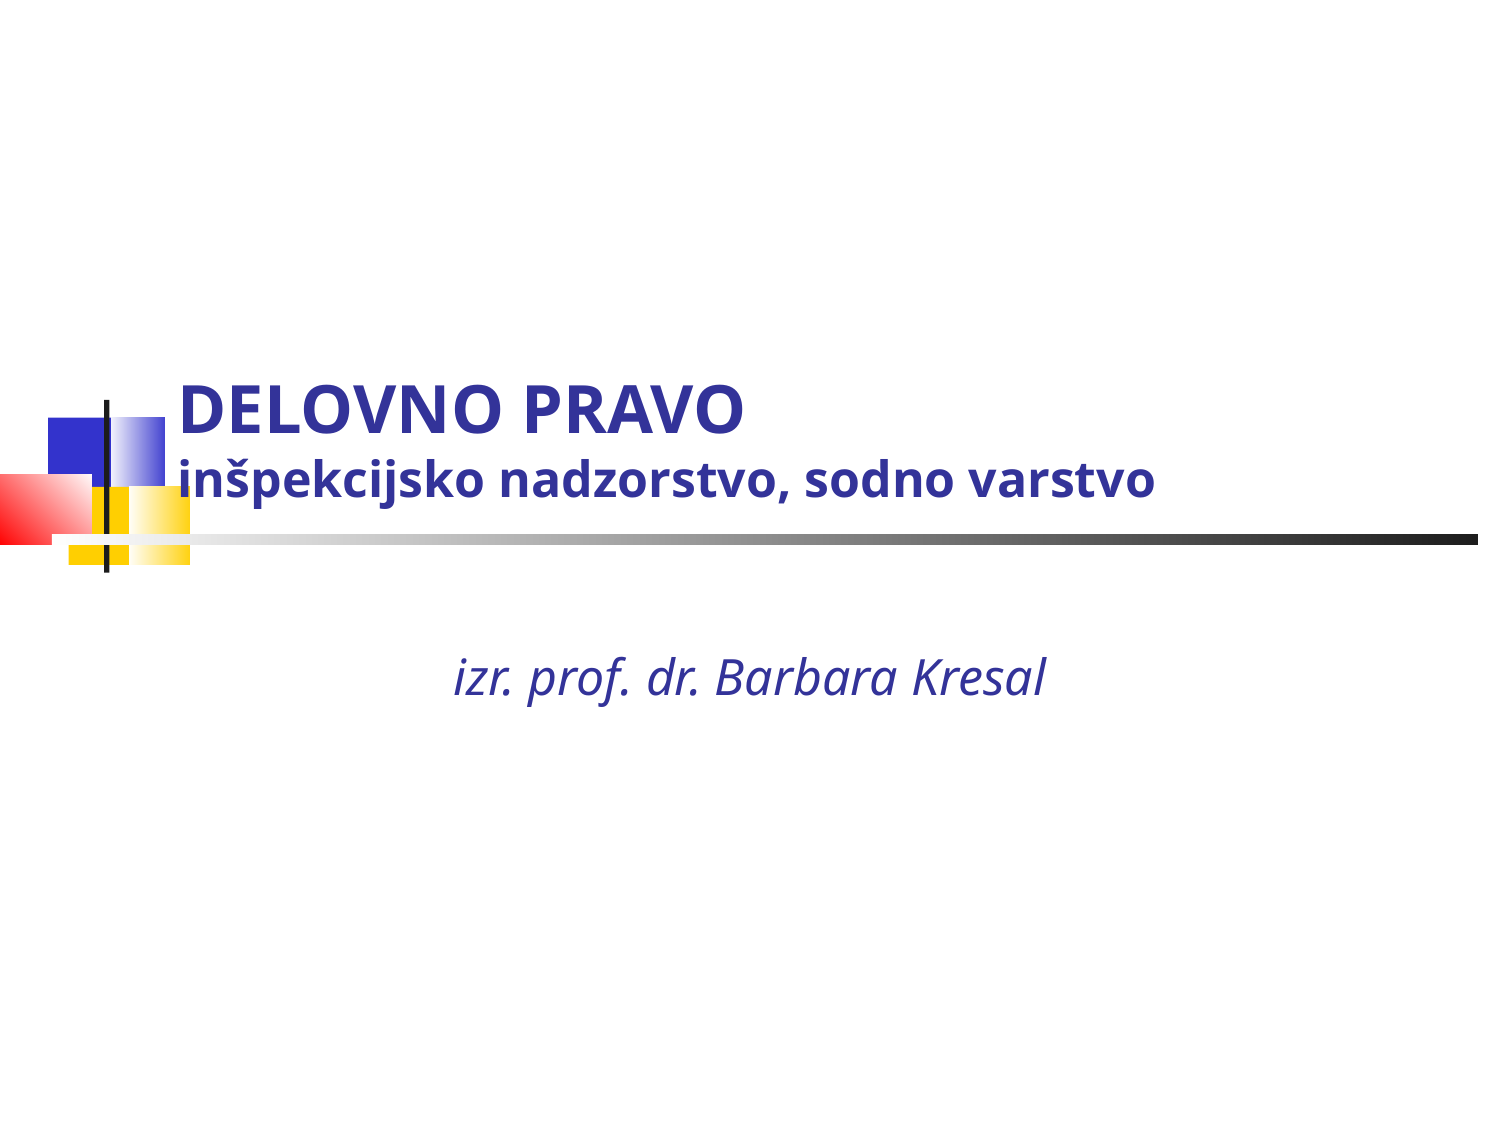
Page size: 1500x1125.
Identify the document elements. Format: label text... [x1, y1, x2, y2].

text_box izr. prof. dr. Barbara Kresal [225, 637, 1276, 926]
title DELOVNO PRAVO inšpekcijsko nadzorstvo, sodno varstvo [162, 274, 1438, 515]
